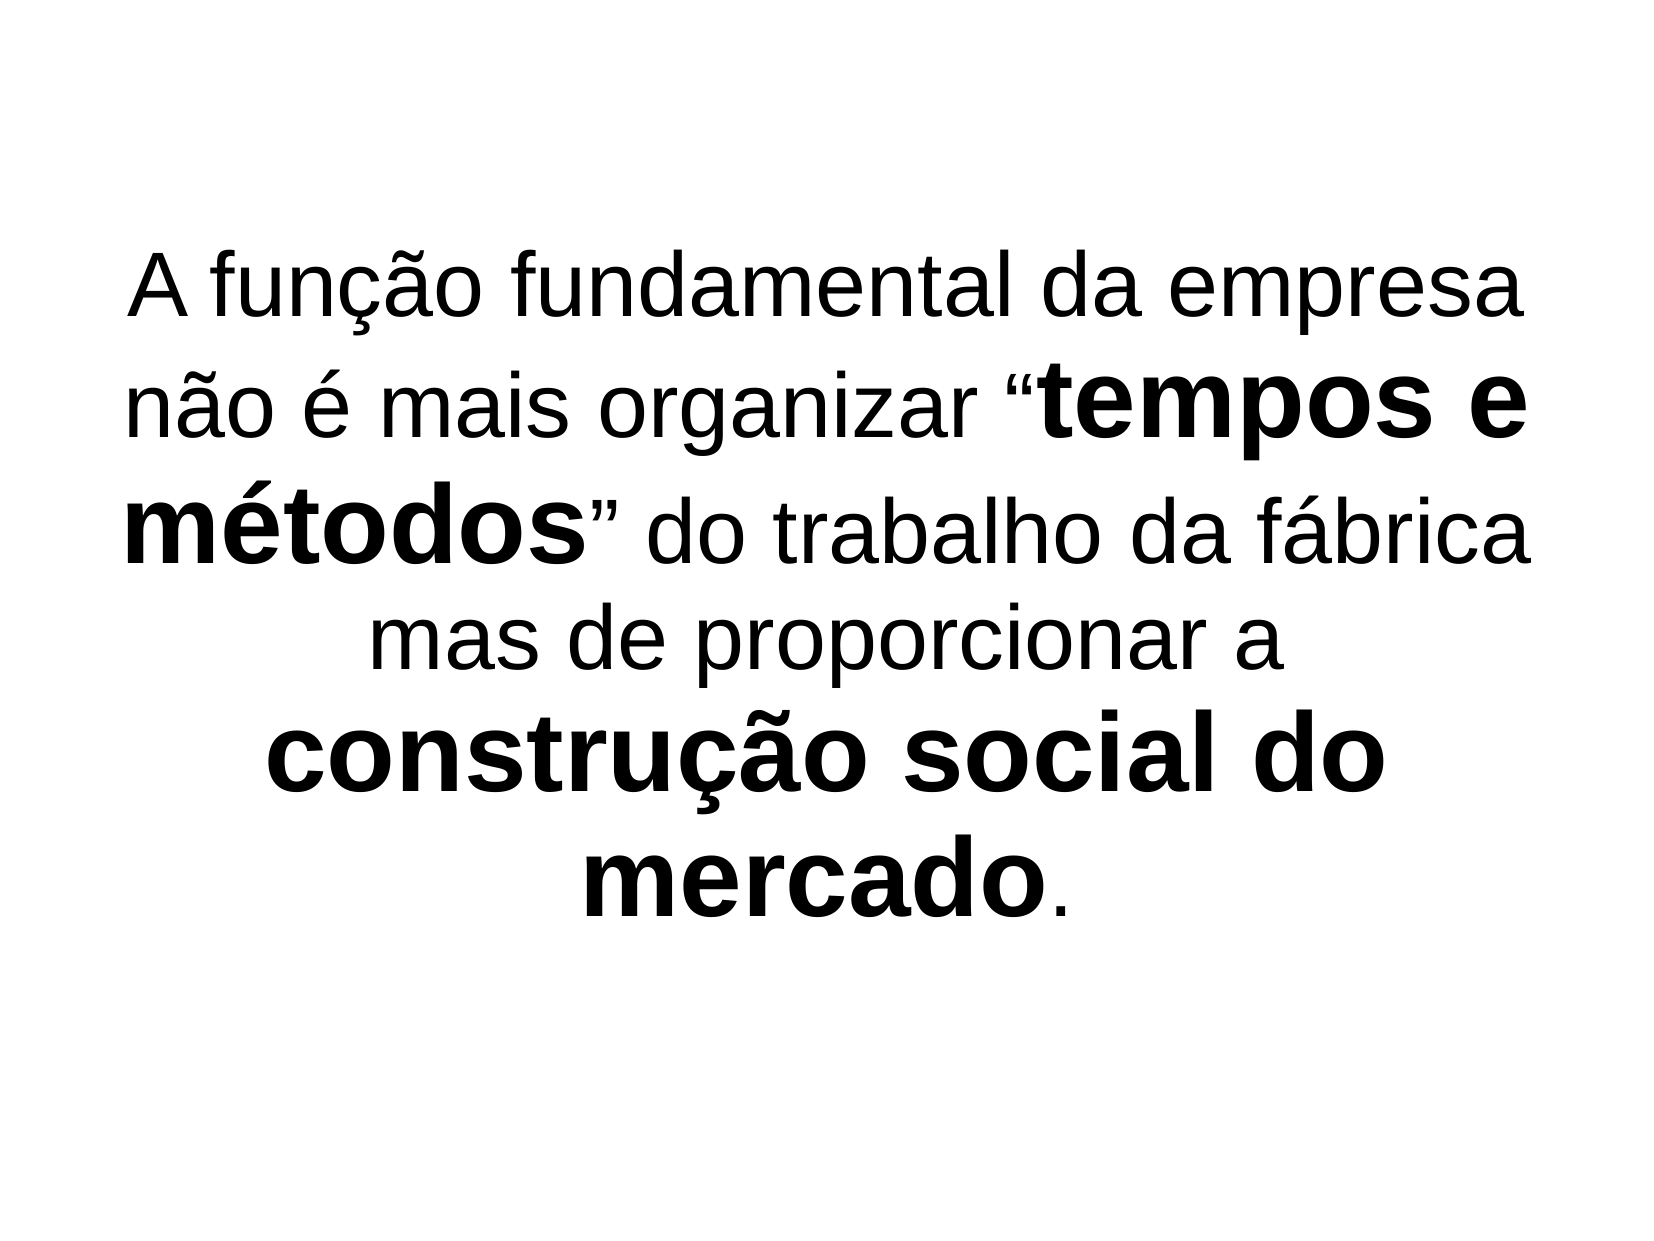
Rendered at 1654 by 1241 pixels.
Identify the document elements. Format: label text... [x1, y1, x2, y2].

title A função fundamental da empresa não é mais organizar “tempos e métodos” do trabalho da fábrica mas de proporcionar a construção social do mercado. [82, 233, 1571, 941]
